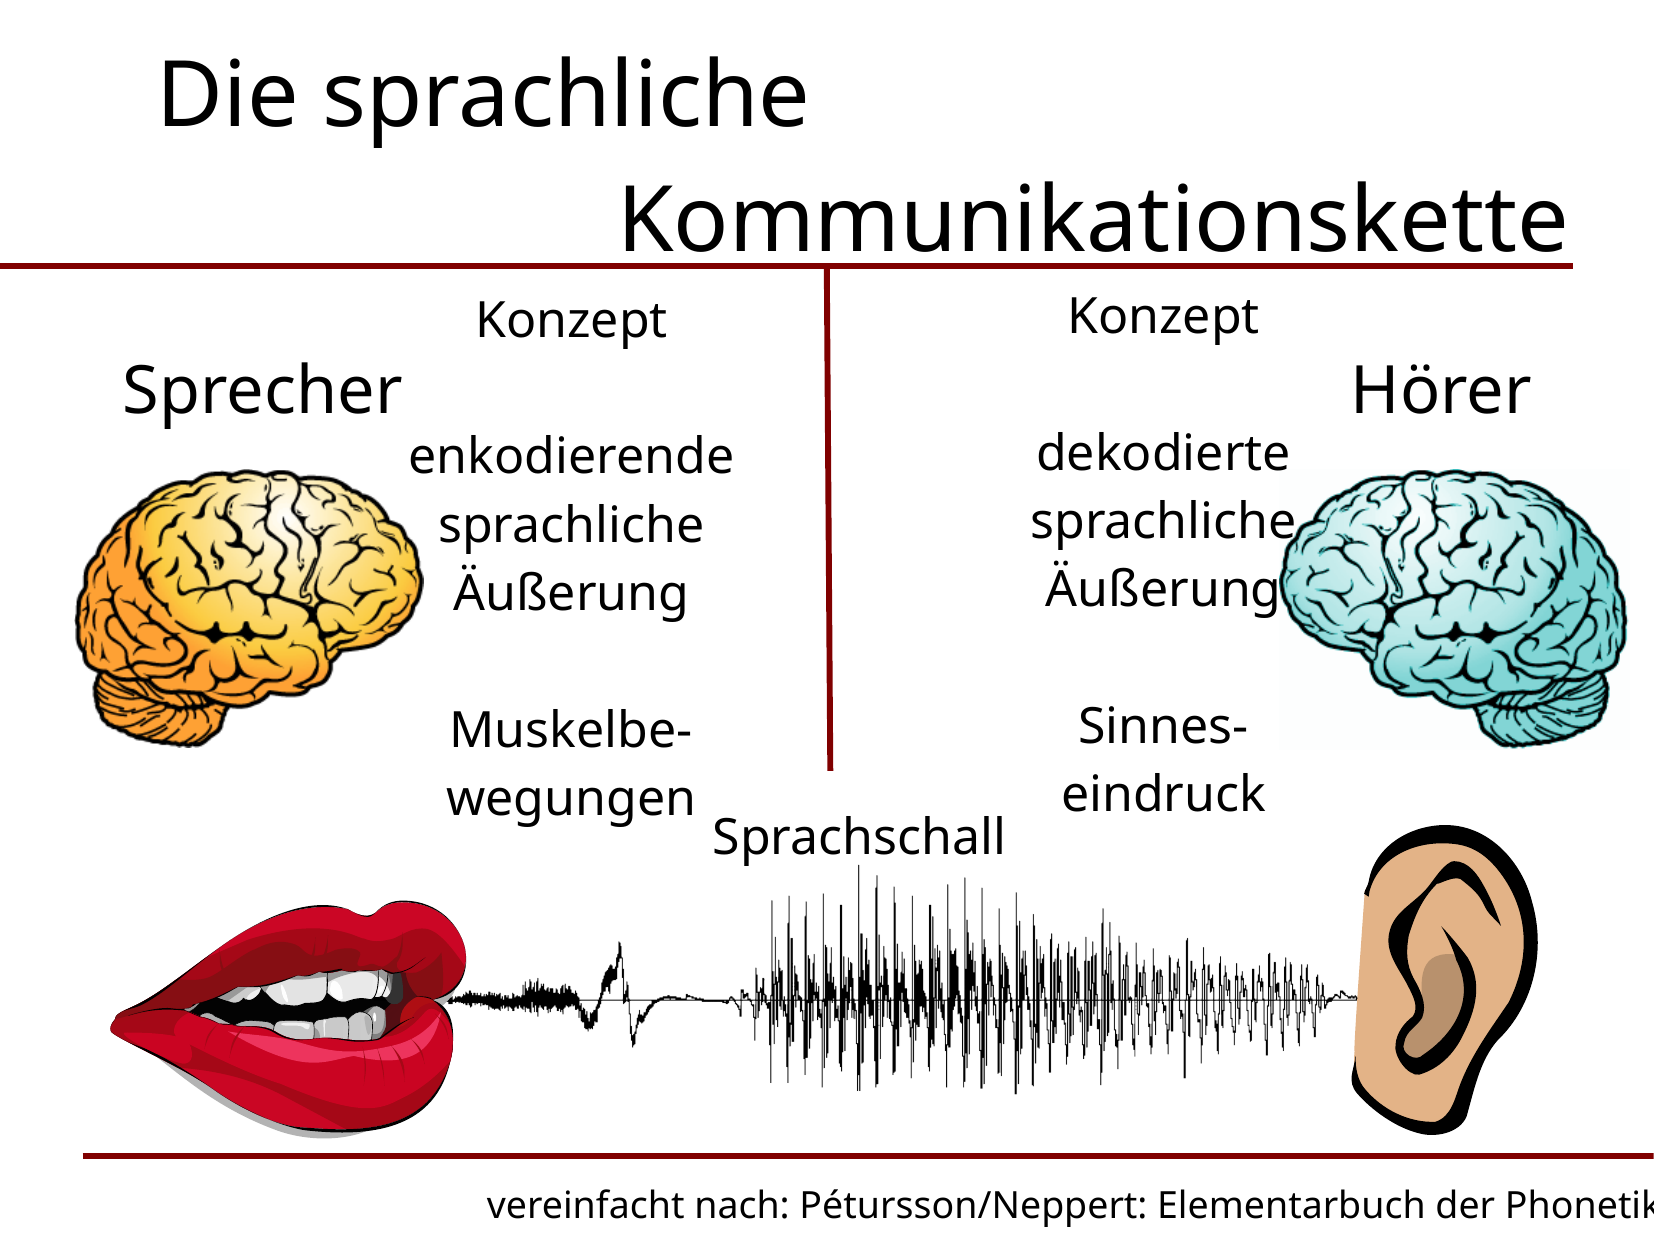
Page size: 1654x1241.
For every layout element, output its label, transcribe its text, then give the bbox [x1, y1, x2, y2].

text_box Sprecher [107, 334, 387, 430]
text_box Konzept enkodierende sprachliche Äußerung Muskelbe- wegungen [393, 276, 698, 832]
picture [74, 469, 393, 748]
picture [1279, 514, 1289, 522]
text_box [1351, 825, 1538, 1135]
text_box vereinfacht nach: Pétursson/Neppert: Elementarbuch der Phonetik, 1996. [472, 1171, 1605, 1237]
text_box Hörer [1335, 334, 1523, 430]
text_box Sprachschall [697, 793, 980, 876]
title Die sprachliche Kommunikationskette [82, 42, 1571, 264]
picture [374, 857, 1378, 1114]
picture [1279, 469, 1630, 750]
text_box Konzept dekodierte sprachliche Äußerung Sinnes- eindruck [1015, 273, 1274, 828]
text_box [110, 900, 467, 1139]
